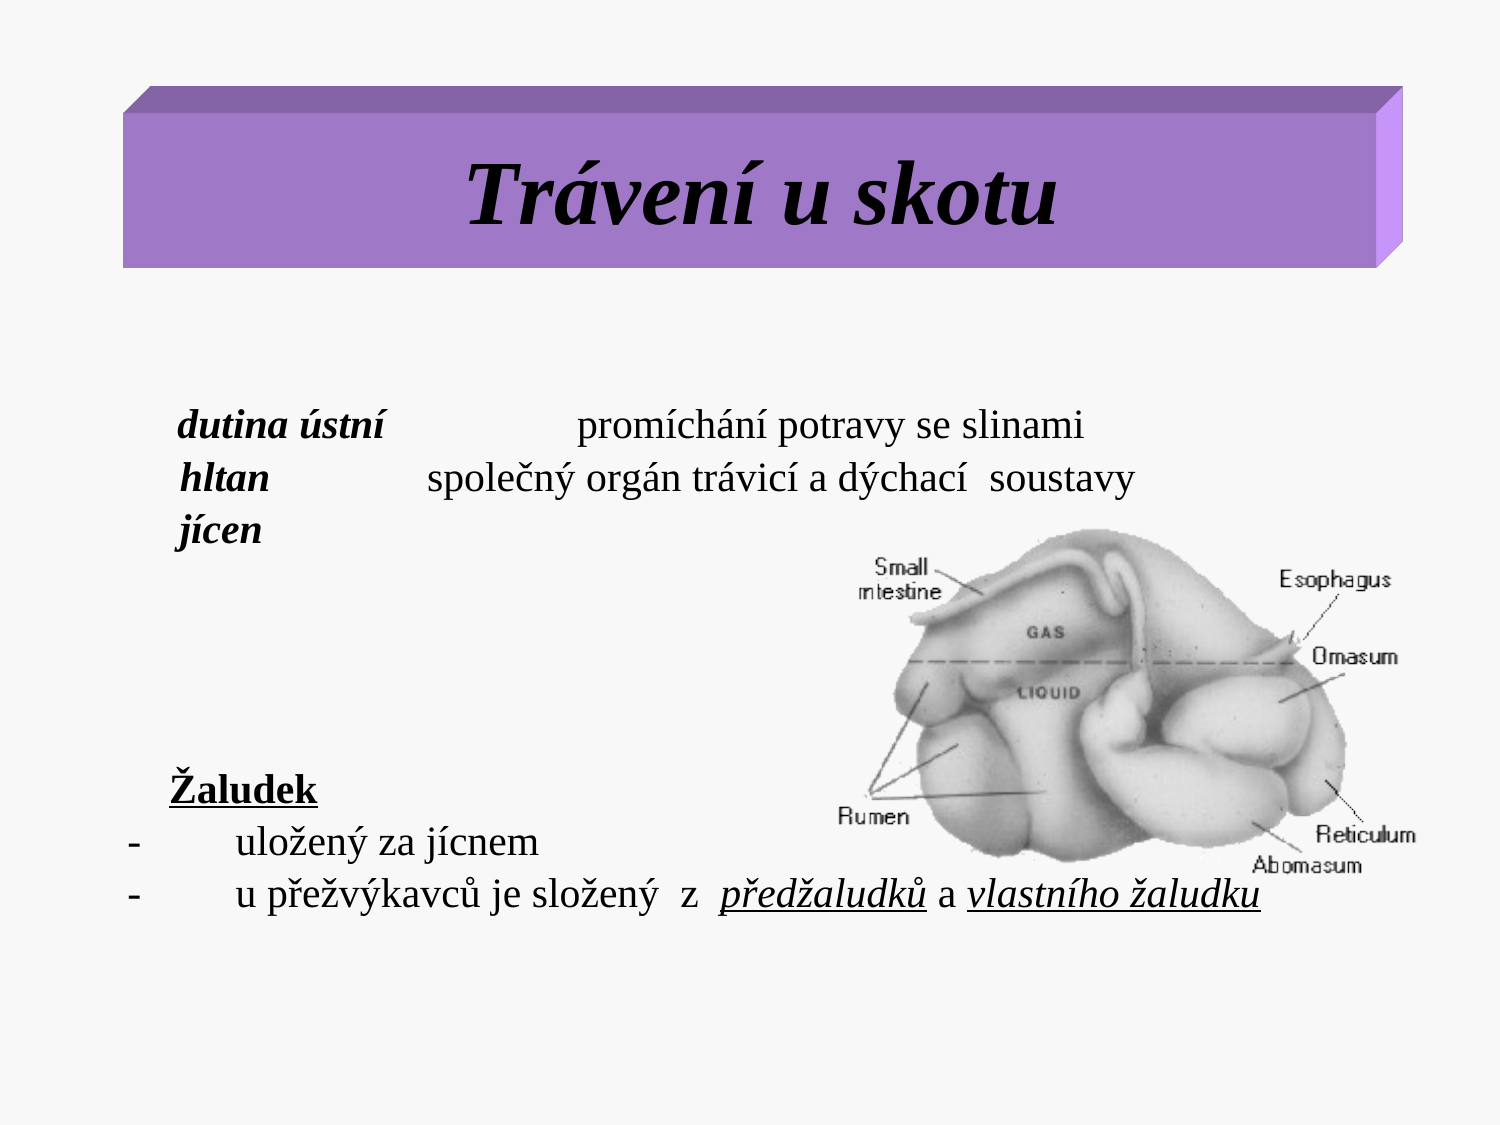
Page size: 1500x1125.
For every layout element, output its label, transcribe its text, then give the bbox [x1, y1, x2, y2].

title Trávení u skotu [112, 21, 1388, 324]
picture [809, 515, 1433, 888]
text_box [1388, 86, 1402, 254]
list dutina ústní promíchání potravy se slinami hltan společný orgán trávicí a dýchací soustavy jícen Žaludek - uložený za jícnem - u přežvýkavců je složený z předžaludků a vlastního žaludku [112, 324, 1500, 1003]
